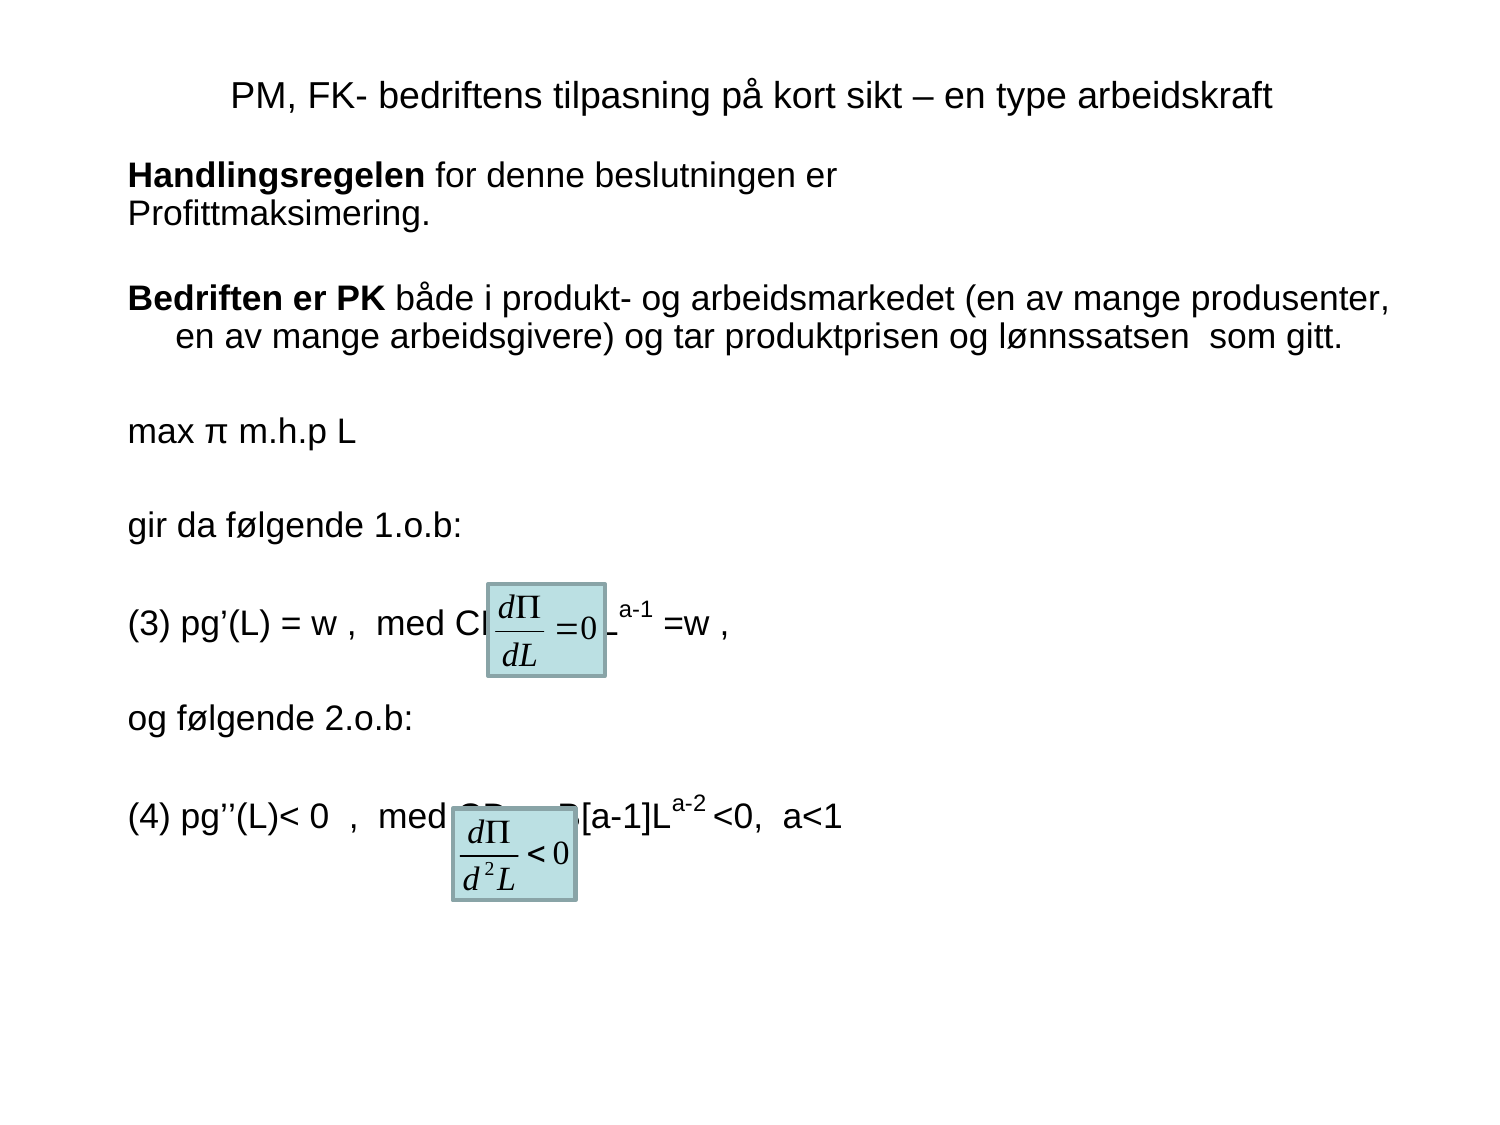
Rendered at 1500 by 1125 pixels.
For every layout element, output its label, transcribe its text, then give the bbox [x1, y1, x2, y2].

chart [490, 586, 603, 674]
title PM, FK- bedriftens tilpasning på kort sikt – en type arbeidskraft [76, 0, 1427, 188]
chart [454, 810, 574, 899]
list Handlingsregelen for denne beslutningen er Profittmaksimering. Bedriften er PK både i produkt- og arbeidsmarkedet (en av mange produsenter, en av mange arbeidsgivere) og tar produktprisen og lønnssatsen som gitt. max π m.h.p L gir da følgende 1.o.b: (3) pg’(L) = w , med CD: pBaLa-1 =w , og følgende 2.o.b: (4) pg’’(L)< 0 , med CD: pB[a-1]La-2 <0, a<1 [64, 148, 1412, 892]
